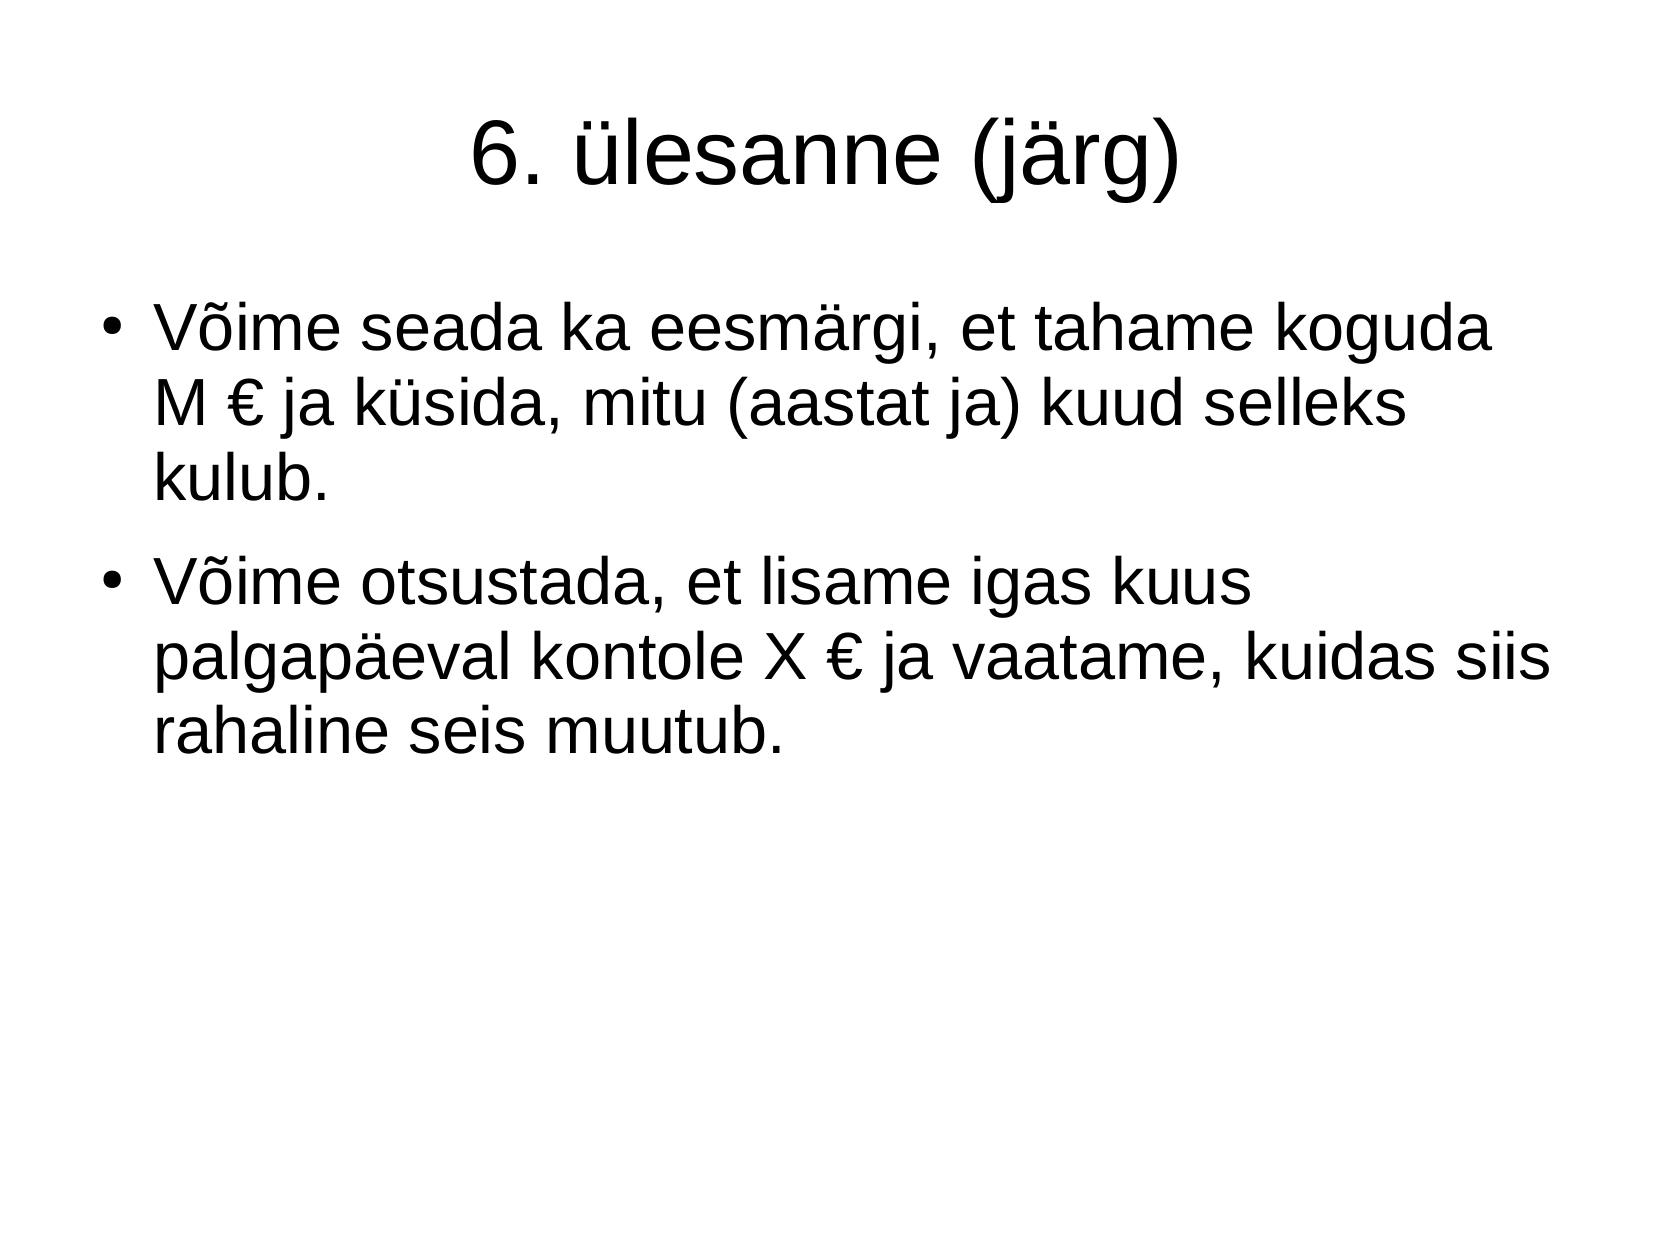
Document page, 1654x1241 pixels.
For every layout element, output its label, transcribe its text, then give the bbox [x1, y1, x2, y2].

list Võime seada ka eesmärgi, et tahame koguda M € ja küsida, mitu (aastat ja) kuud selleks kulub. Võime otsustada, et lisame igas kuus palgapäeval kontole X € ja vaatame, kuidas siis rahaline seis muutub. [82, 290, 1571, 1010]
title 6. ülesanne (järg) [82, 49, 1571, 257]
